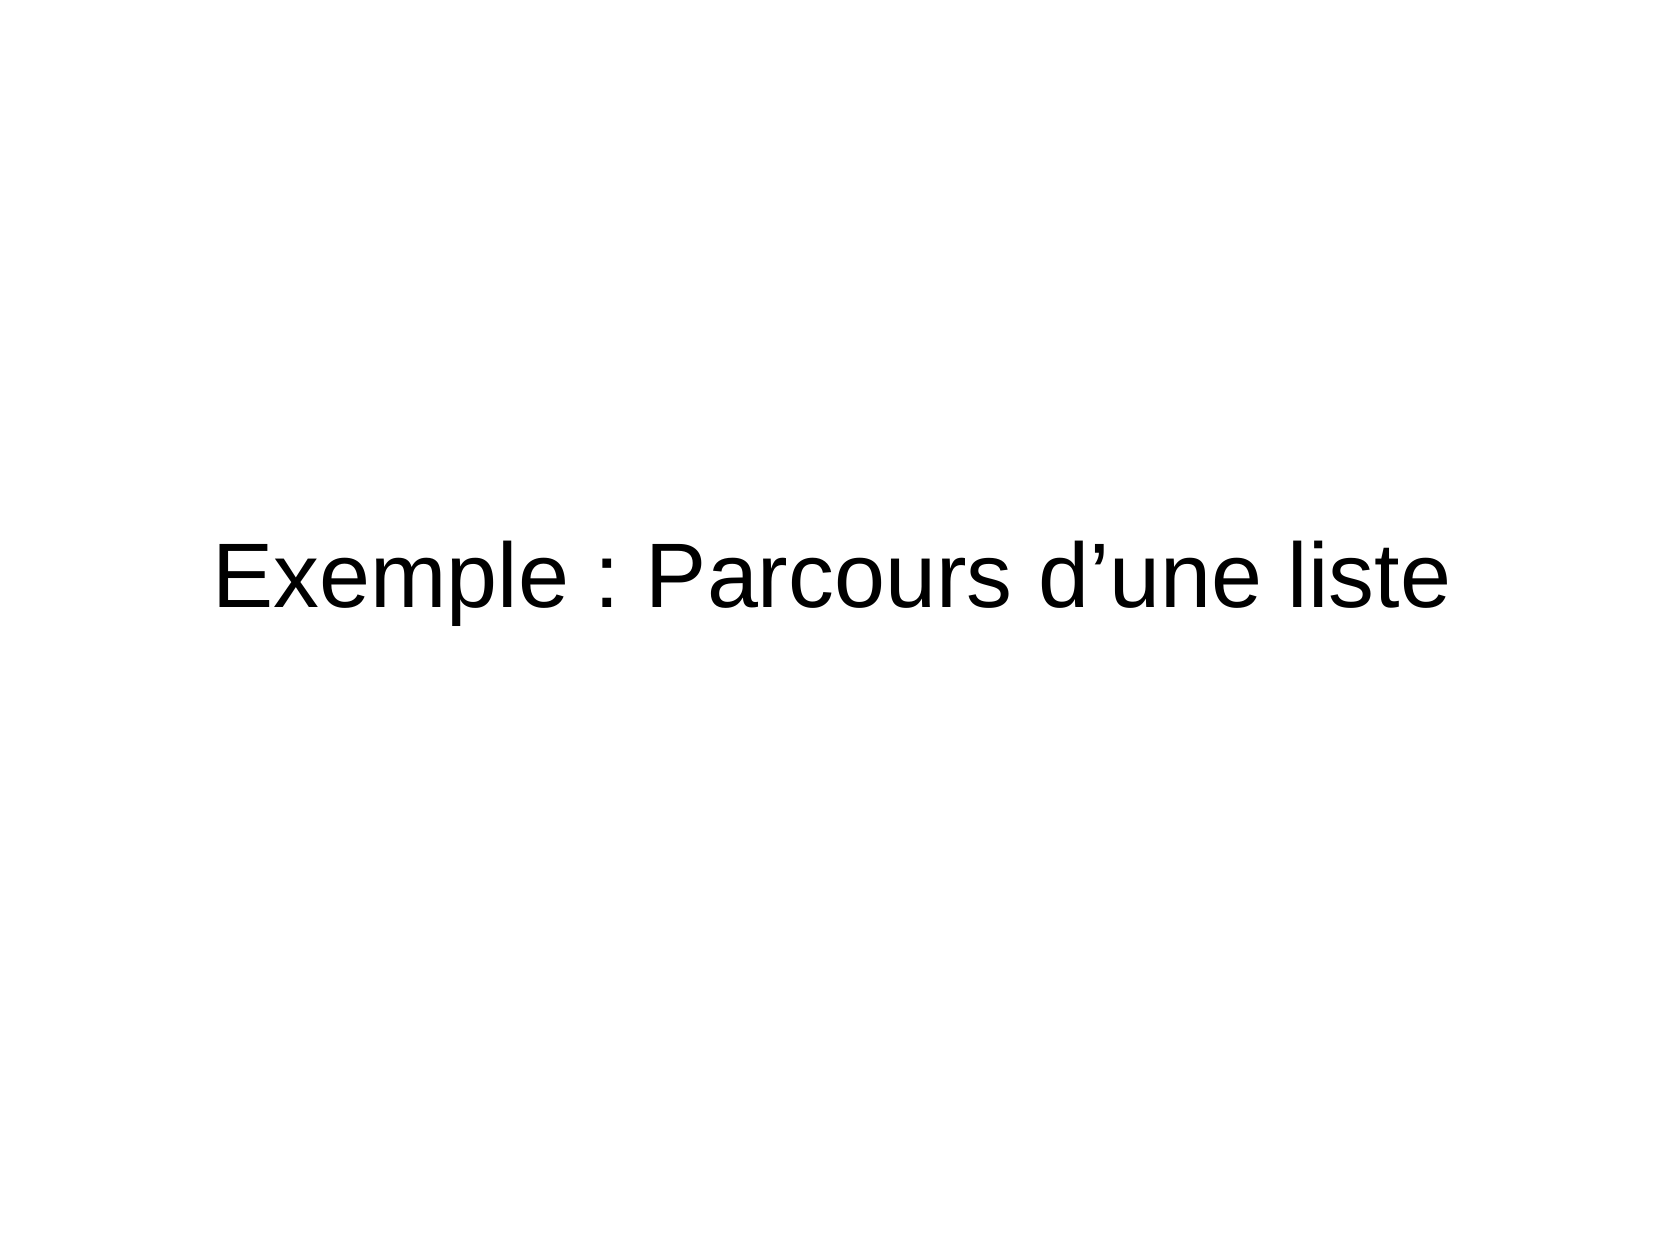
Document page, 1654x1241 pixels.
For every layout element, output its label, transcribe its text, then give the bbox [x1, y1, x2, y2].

title Exemple : Parcours d’une liste [88, 472, 1577, 680]
